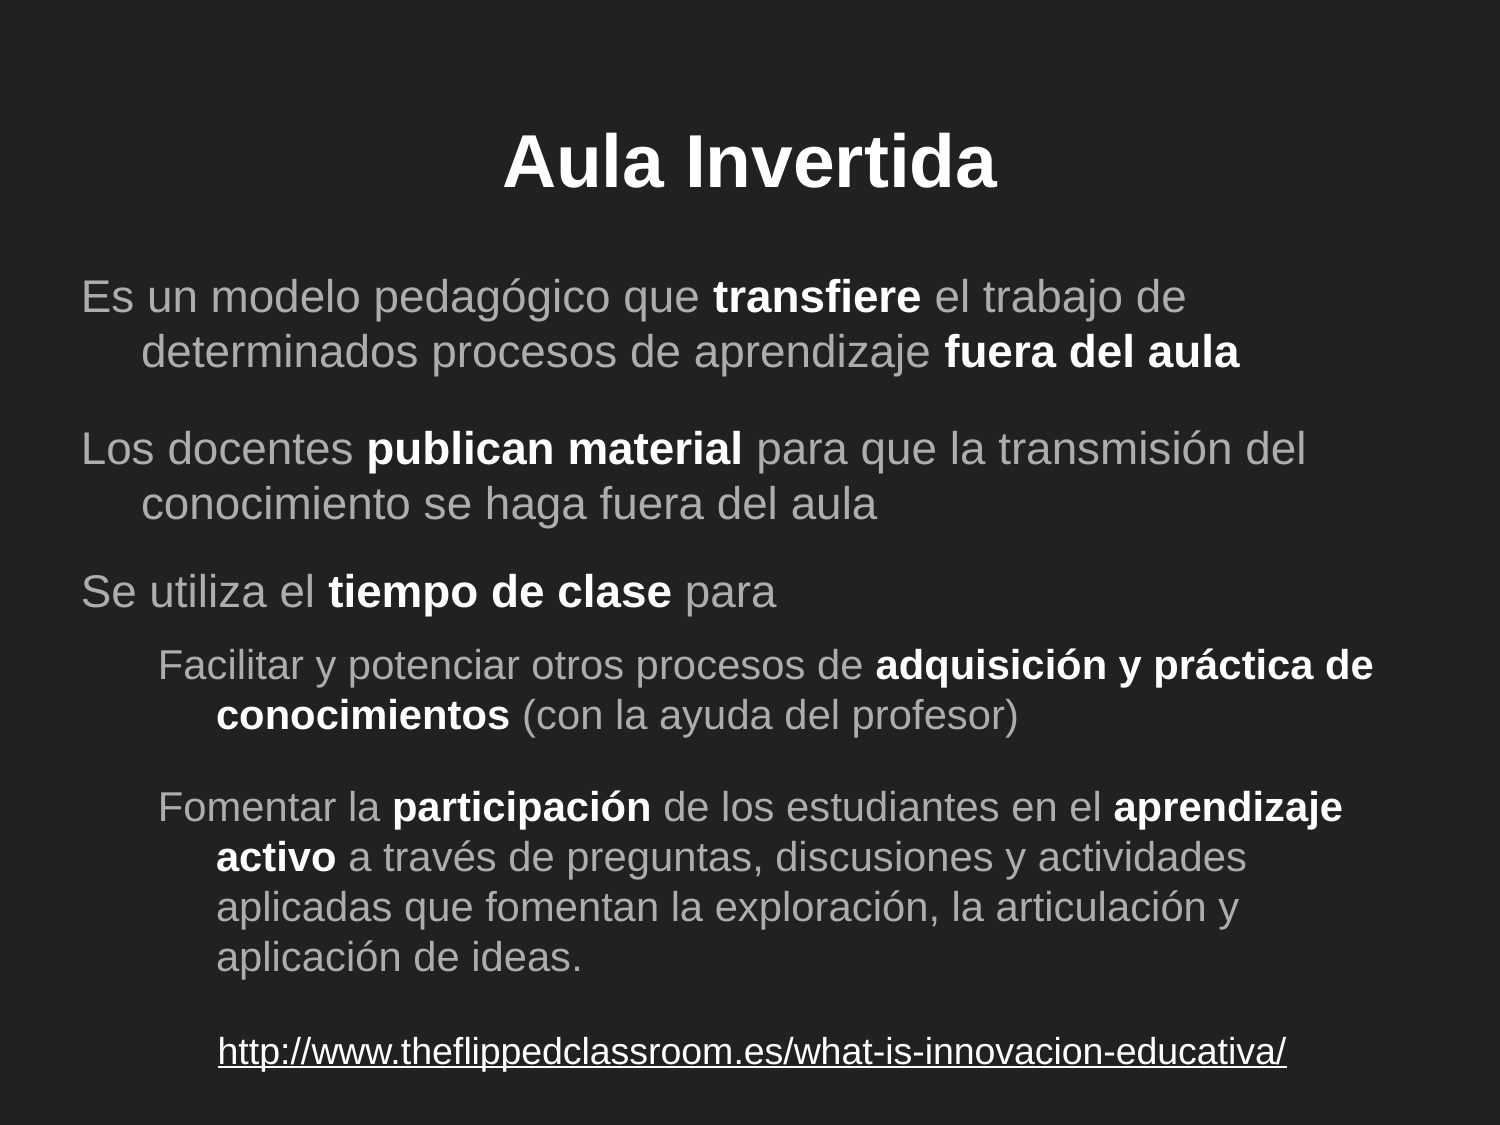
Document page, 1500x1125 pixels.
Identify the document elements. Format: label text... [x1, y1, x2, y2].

title Aula Invertida [51, 97, 1449, 223]
list Es un modelo pedagógico que transfiere el trabajo de determinados procesos de aprendizaje fuera del aula Los docentes publican material para que la transmisión del conocimiento se haga fuera del aula Se utiliza el tiempo de clase para Facilitar y potenciar otros procesos de adquisición y práctica de conocimientos (con la ayuda del profesor) Fomentar la participación de los estudiantes en el aprendizaje activo a través de preguntas, discusiones y actividades aplicadas que fomentan la exploración, la articulación y aplicación de ideas. [51, 252, 1449, 1000]
text_box http://www.theflippedclassroom.es/what-is-innovacion-educativa/ [172, 1011, 1343, 1096]
